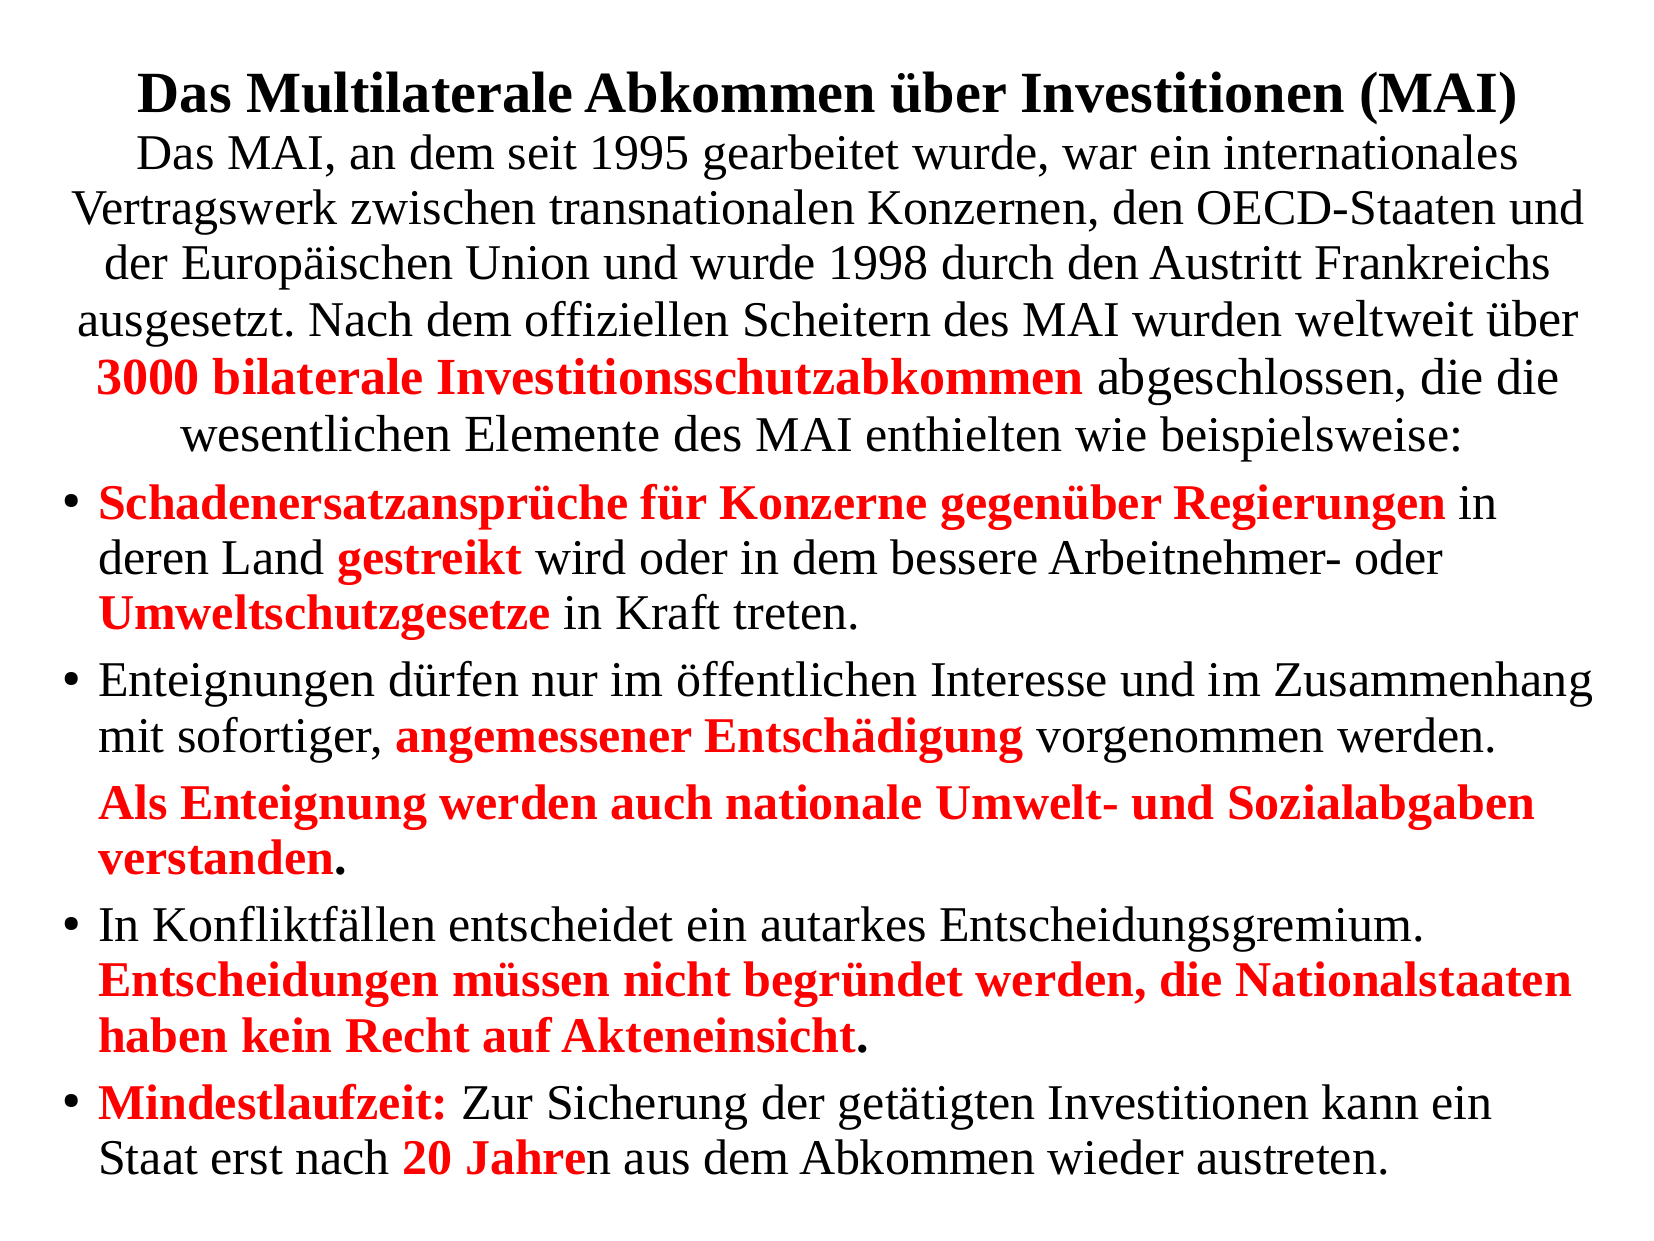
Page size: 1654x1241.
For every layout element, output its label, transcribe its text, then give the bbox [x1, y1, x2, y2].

text_box Das Multilaterale Abkommen über Investitionen (MAI) Das MAI, an dem seit 1995 gearbeitet wurde, war ein internationales Vertragswerk zwischen transnationalen Konzernen, den OECD-Staaten und der Europäischen Union und wurde 1998 durch den Austritt Frankreichs ausgesetzt. Nach dem offiziellen Scheitern des MAI wurden weltweit über 3000 bilaterale Investitionsschutzabkommen abgeschlossen, die die wesentlichen Elemente des MAI enthielten wie beispielsweise: Schadenersatzansprüche für Konzerne gegenüber Regierungen in deren Land gestreikt wird oder in dem bessere Arbeitnehmer- oder Umweltschutzgesetze in Kraft treten. Enteignungen dürfen nur im öffentlichen Interesse und im Zusammenhang mit sofortiger, angemessener Entschädigung vorgenommen werden. Als Enteignung werden auch nationale Umwelt- und Sozialabgaben verstanden. In Konfliktfällen entscheidet ein autarkes Entscheidungsgremium. Entscheidungen müssen nicht begründet werden, die Nationalstaaten haben kein Recht auf Akteneinsicht. Mindestlaufzeit: Zur Sicherung der getätigten Investitionen kann ein Staat erst nach 20 Jahren aus dem Abkommen wieder austreten. [47, 52, 1619, 1201]
